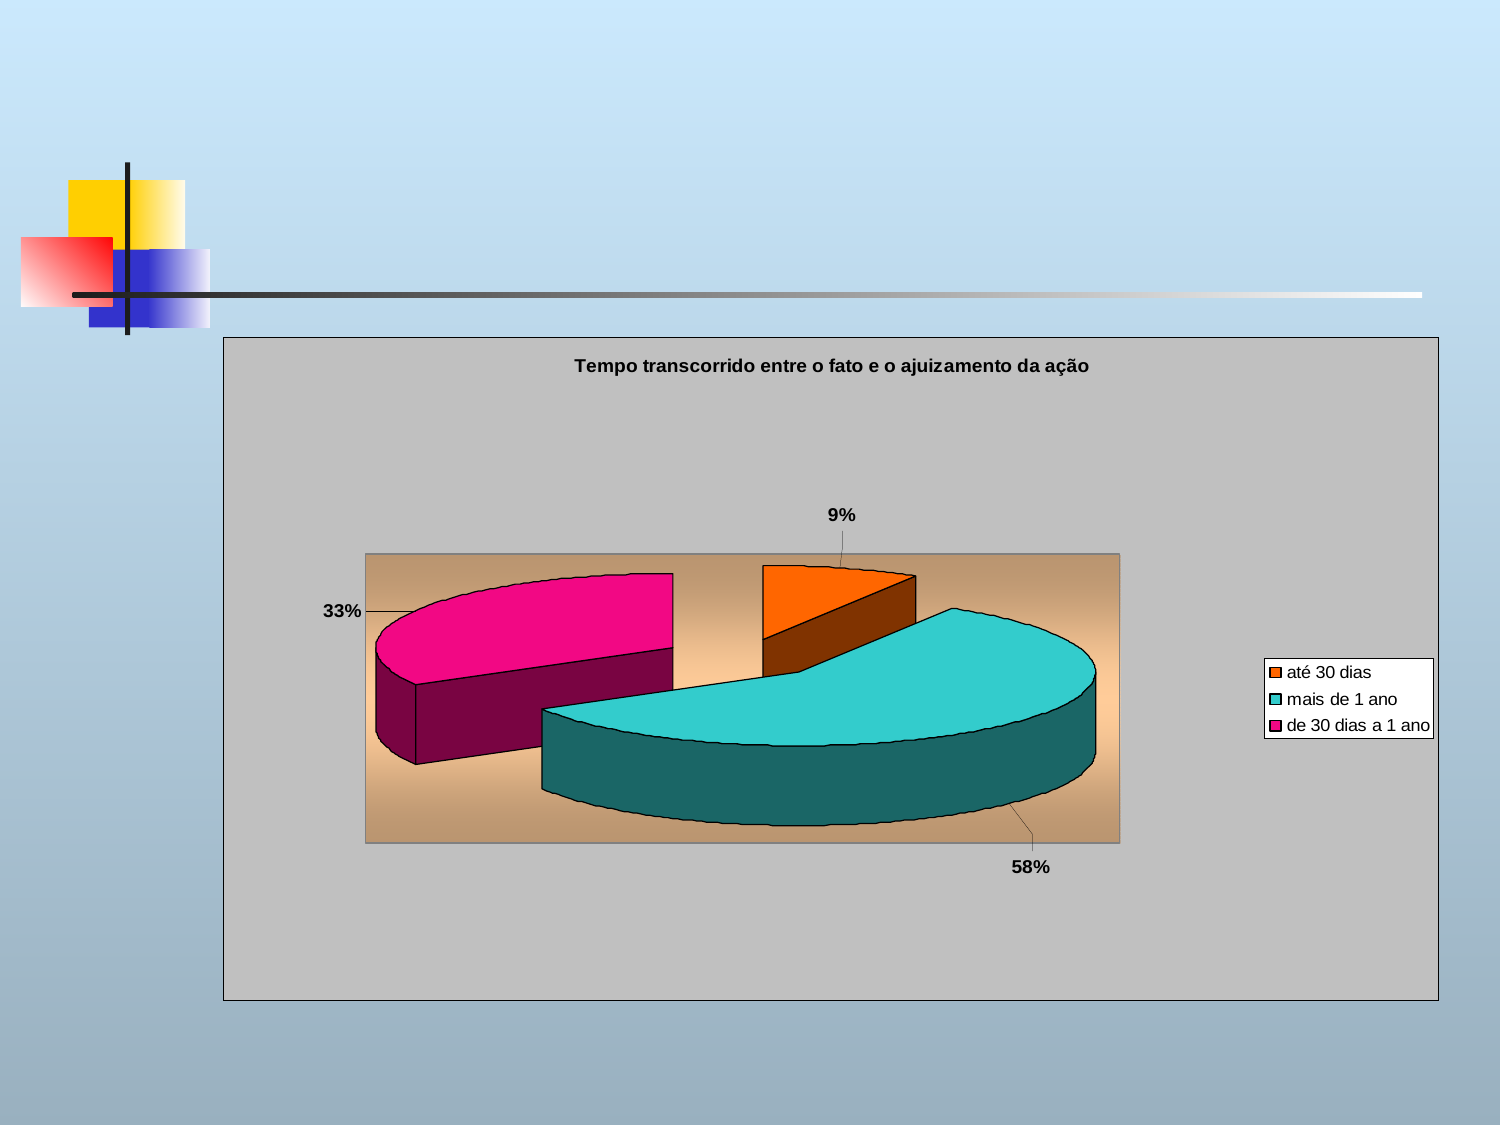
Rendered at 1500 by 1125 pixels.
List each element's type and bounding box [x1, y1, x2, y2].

chart [217, 331, 1446, 1007]
